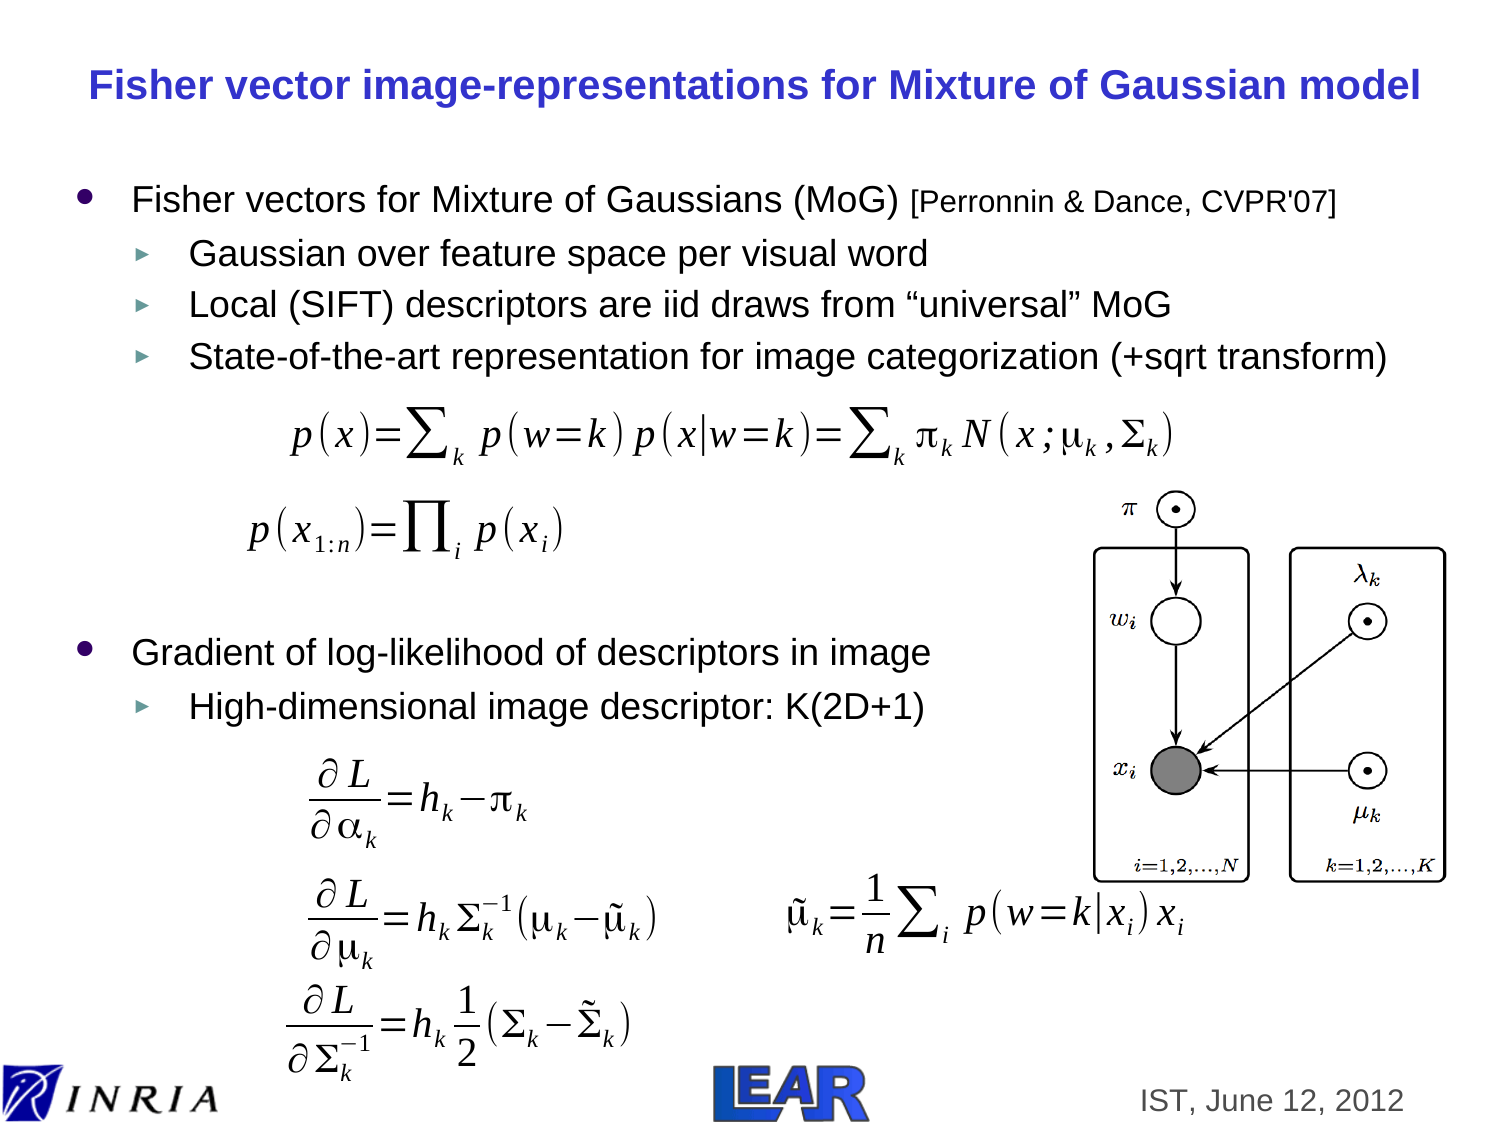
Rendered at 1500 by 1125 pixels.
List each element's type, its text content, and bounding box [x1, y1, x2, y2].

chart [279, 404, 1182, 471]
list Fisher vectors for Mixture of Gaussians (MoG) [Perronnin & Dance, CVPR'07] Gaussian over feature space per visual word Local (SIFT) descriptors are iid draws from “universal” MoG State-of-the-art representation for image categorization (+sqrt transform) Gradient of log-likelihood of descriptors in image High-dimensional image descriptor: K(2D+1) [75, 178, 1425, 971]
chart [300, 870, 664, 976]
chart [779, 864, 1190, 964]
chart [277, 977, 638, 1088]
picture [0, 1050, 361, 1125]
chart [236, 498, 571, 565]
picture [1087, 477, 1453, 891]
title Fisher vector image-representations for Mixture of Gaussian model [51, 46, 1459, 123]
chart [300, 750, 533, 855]
picture [709, 1063, 872, 1124]
